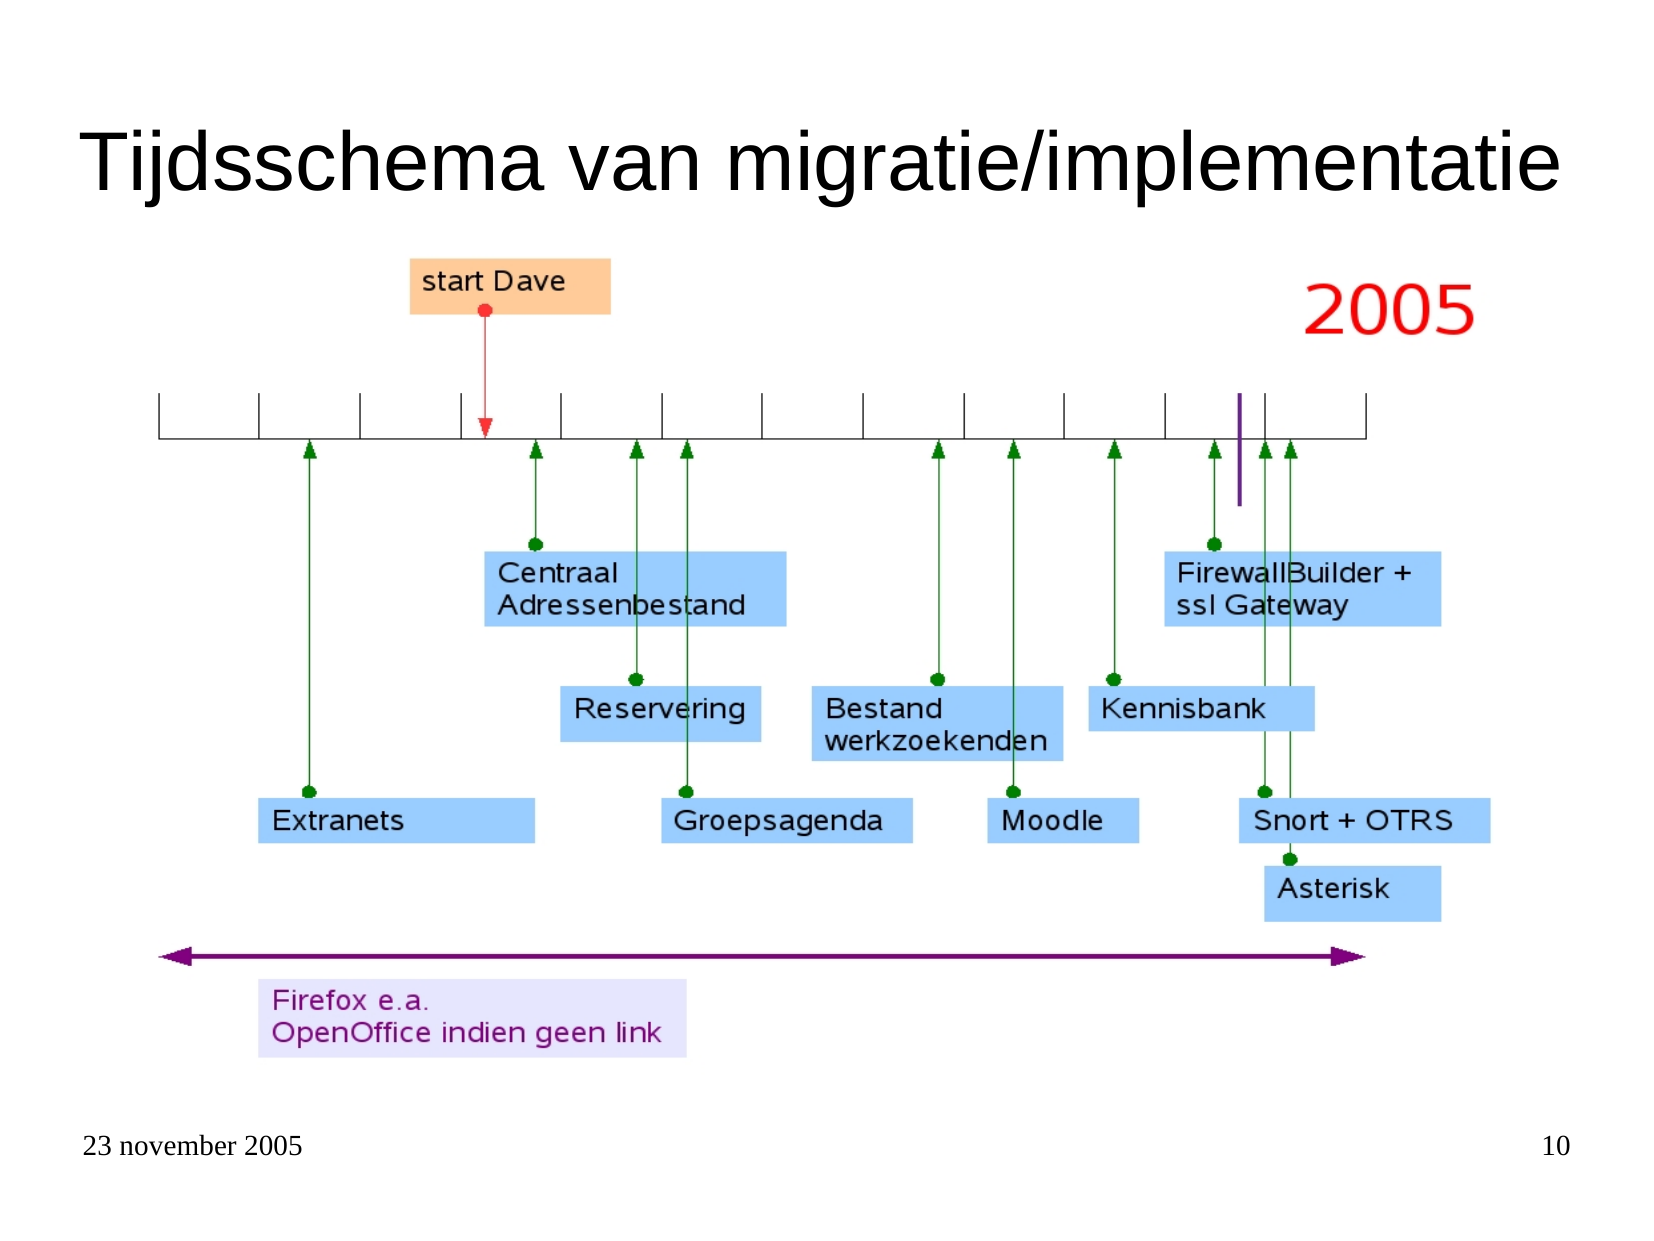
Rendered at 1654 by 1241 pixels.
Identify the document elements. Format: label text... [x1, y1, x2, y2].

title Tijdsschema van migratie/implementatie [76, 58, 1565, 266]
picture [108, 266, 1536, 1123]
